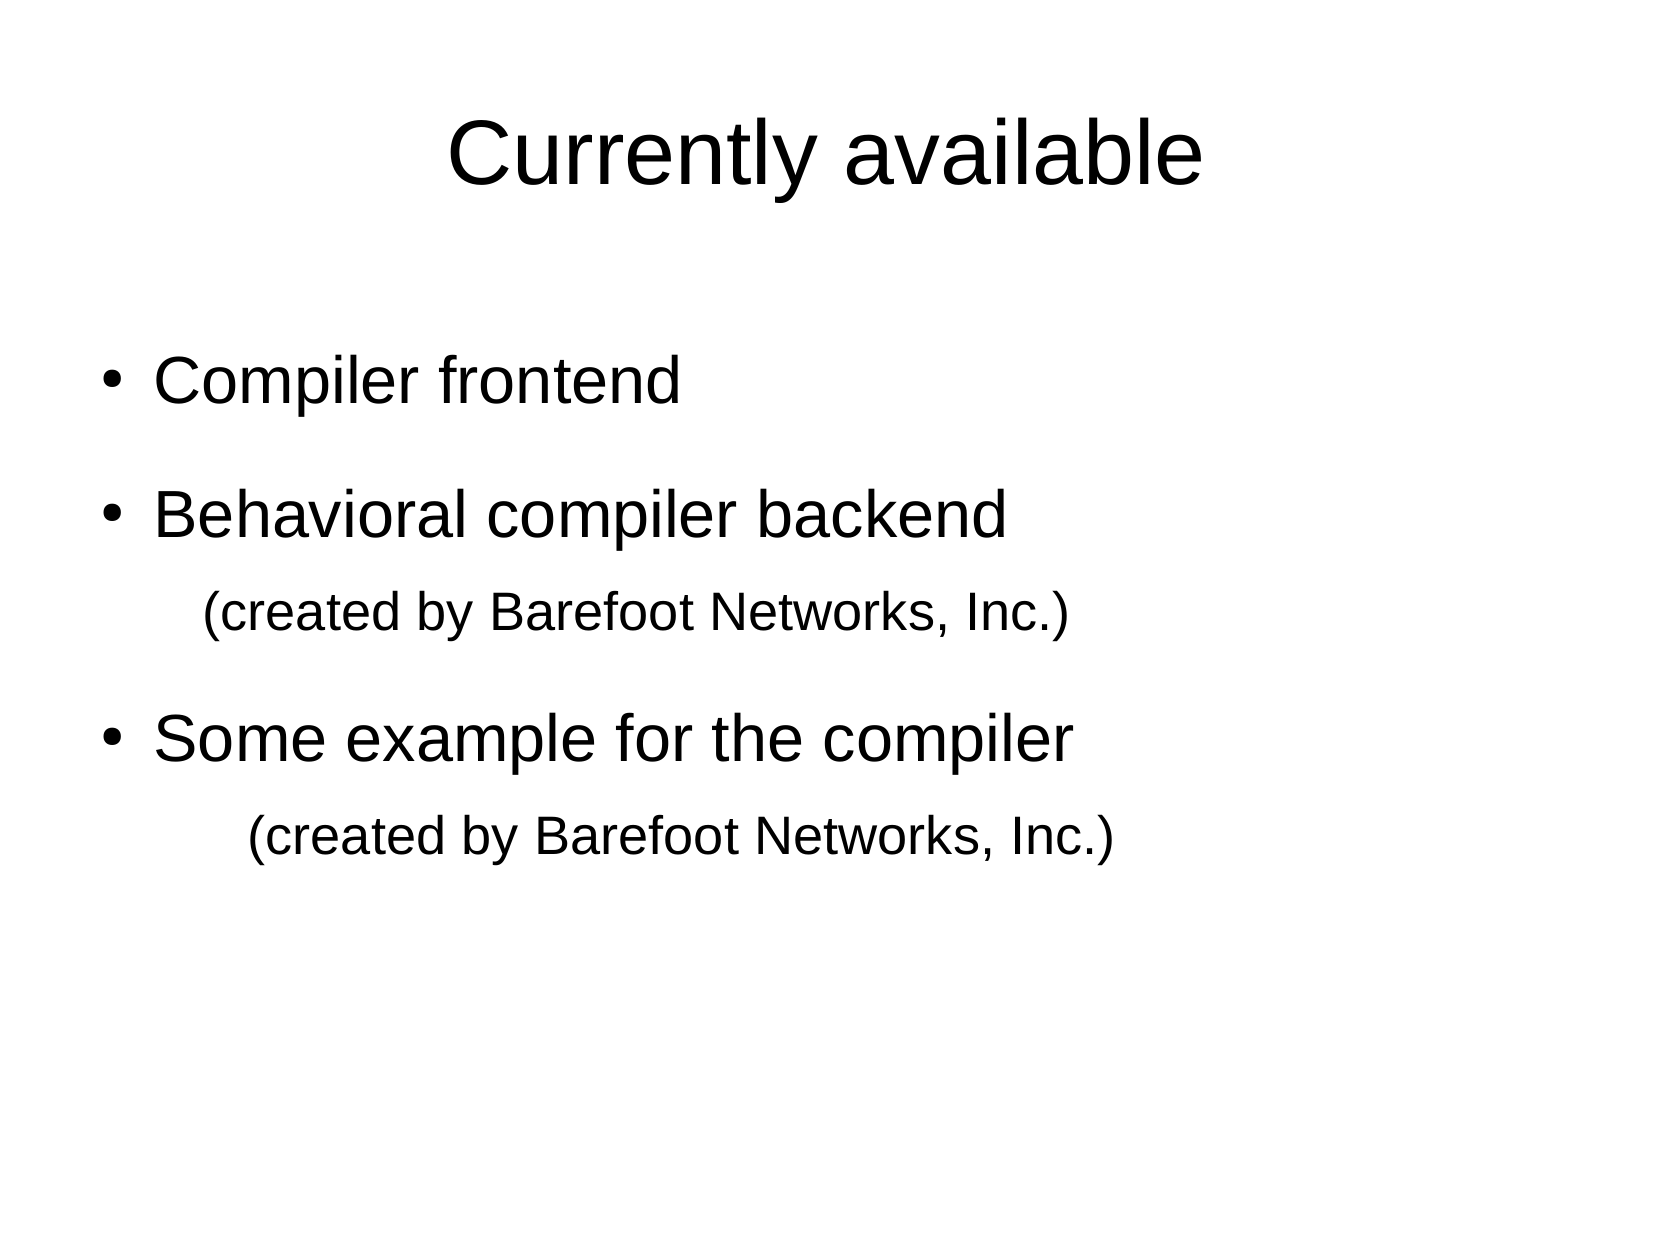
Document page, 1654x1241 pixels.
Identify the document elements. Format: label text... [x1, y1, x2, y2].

list Compiler frontend Behavioral compiler backend (created by Barefoot Networks, Inc.) Some example for the compiler (created by Barefoot Networks, Inc.) [82, 343, 1571, 1063]
title Currently available [82, 49, 1571, 257]
